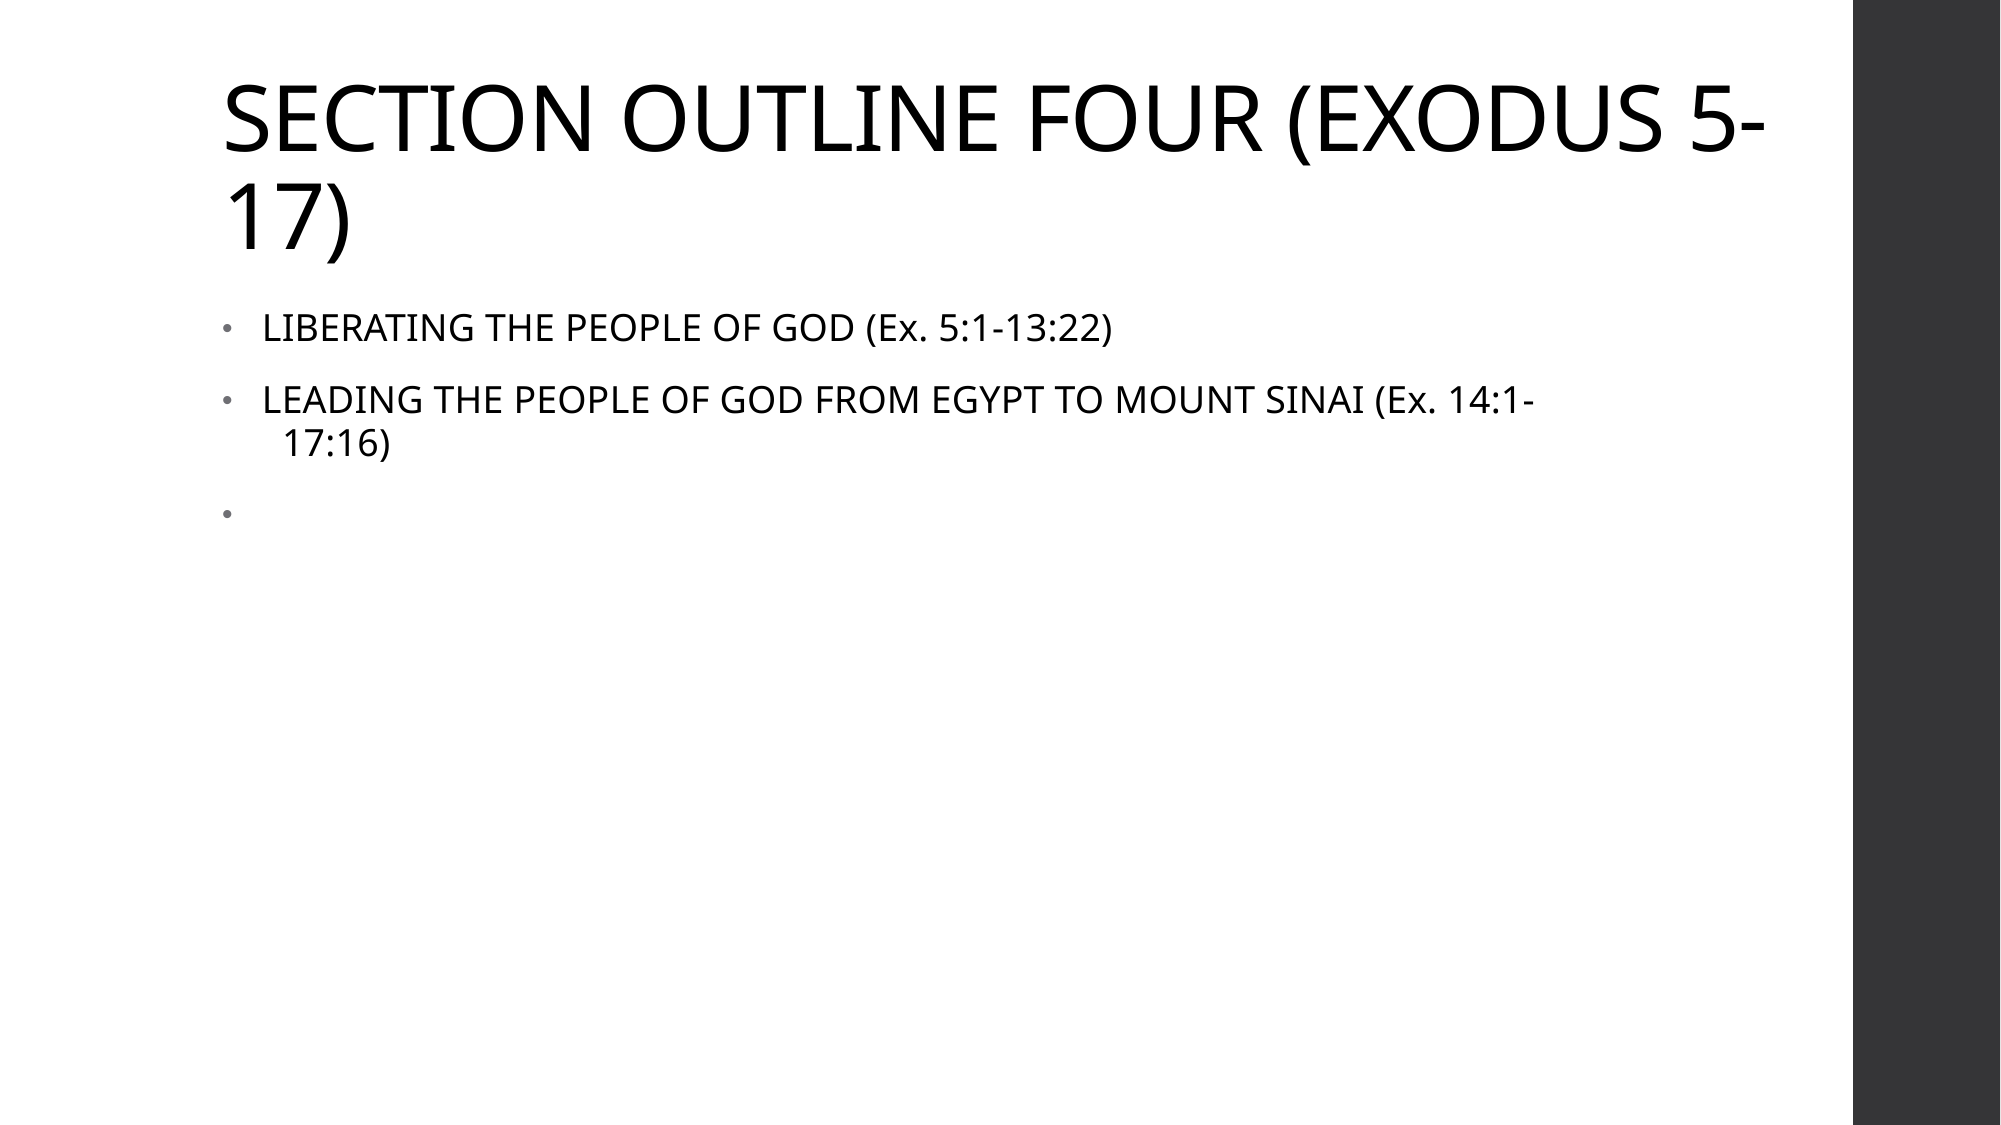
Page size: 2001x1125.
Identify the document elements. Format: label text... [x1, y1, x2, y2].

list LIBERATING THE PEOPLE OF GOD (Ex. 5:1-13:22) LEADING THE PEOPLE OF GOD FROM EGYPT TO MOUNT SINAI (Ex. 14:1-17:16) [206, 299, 1617, 1014]
title SECTION OUTLINE FOUR (EXODUS 5-17) [206, 60, 1797, 278]
